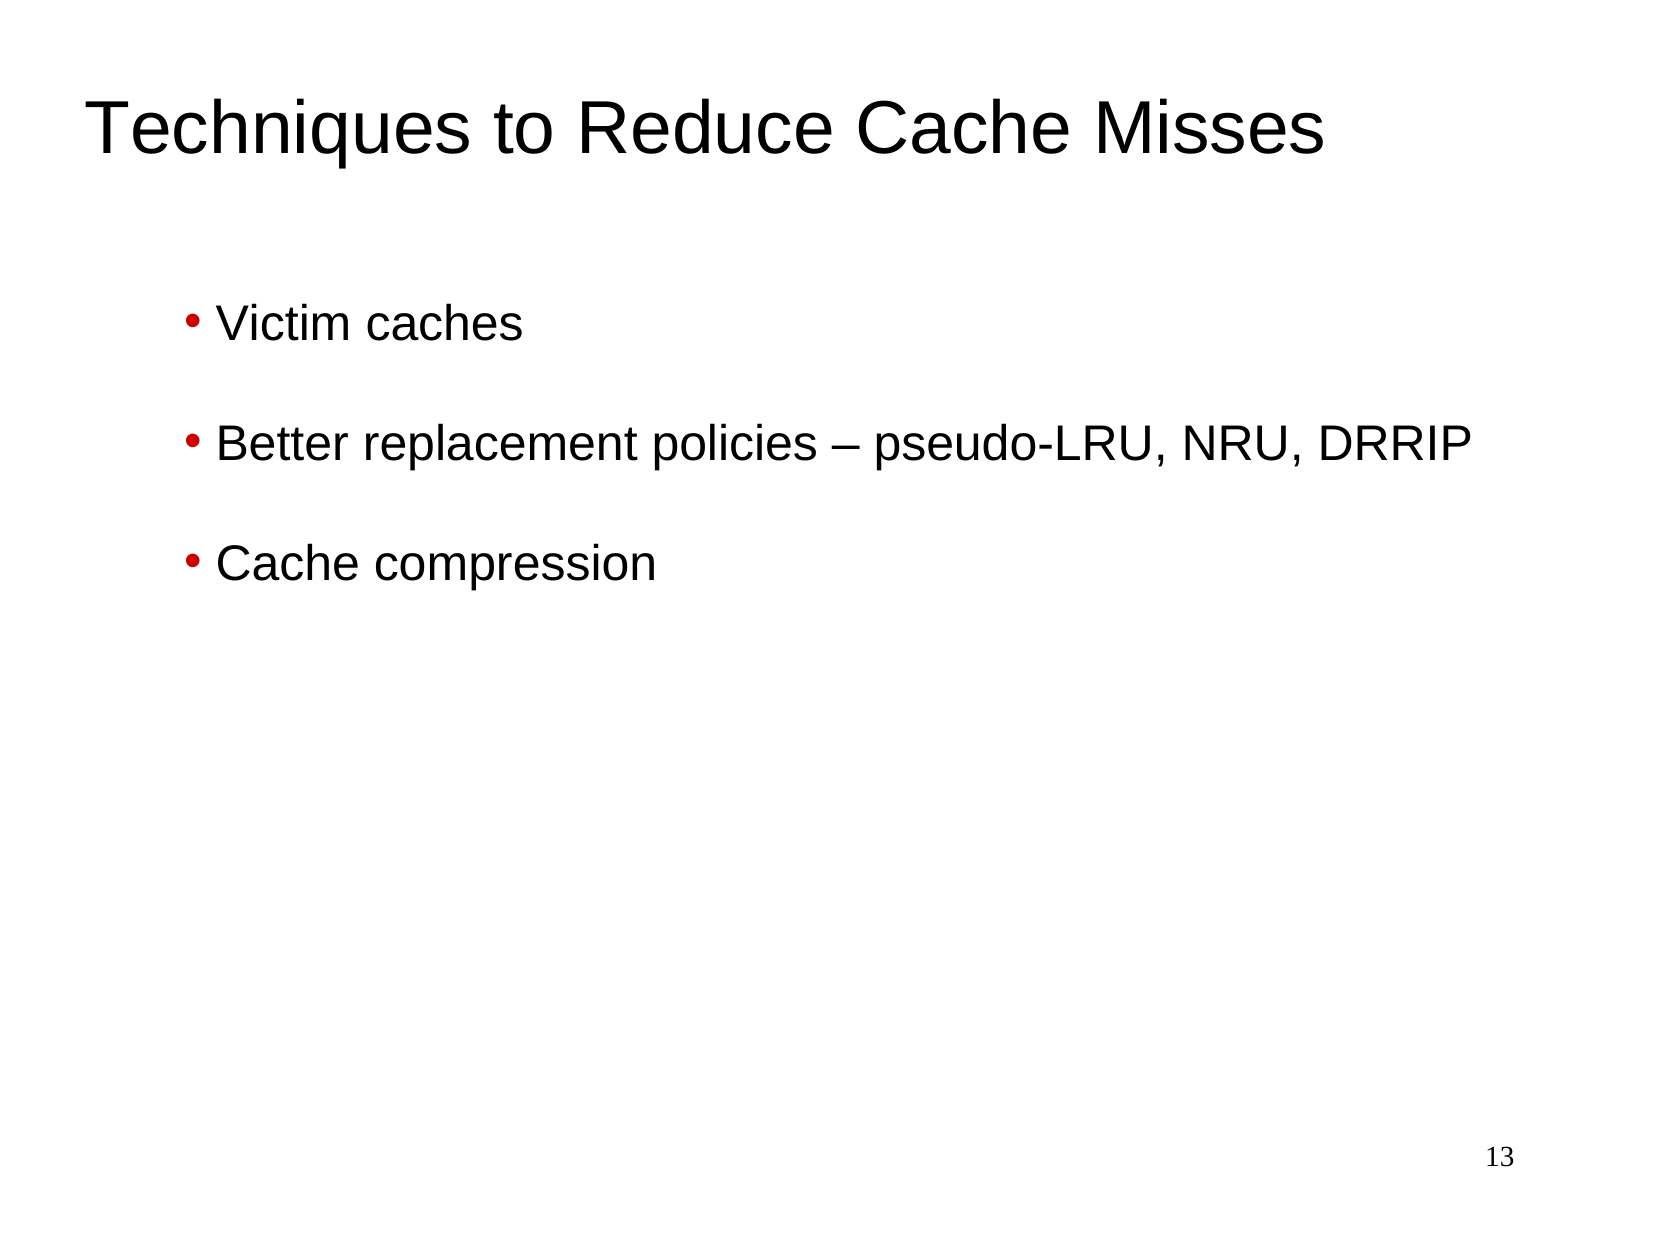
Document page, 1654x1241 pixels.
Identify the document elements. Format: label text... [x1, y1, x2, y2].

text_box Techniques to Reduce Cache Misses [69, 71, 1343, 177]
text_box <number> [1184, 1129, 1530, 1213]
text_box Victim caches Better replacement policies – pseudo-LRU, NRU, DRRIP Cache compression [169, 282, 1489, 599]
